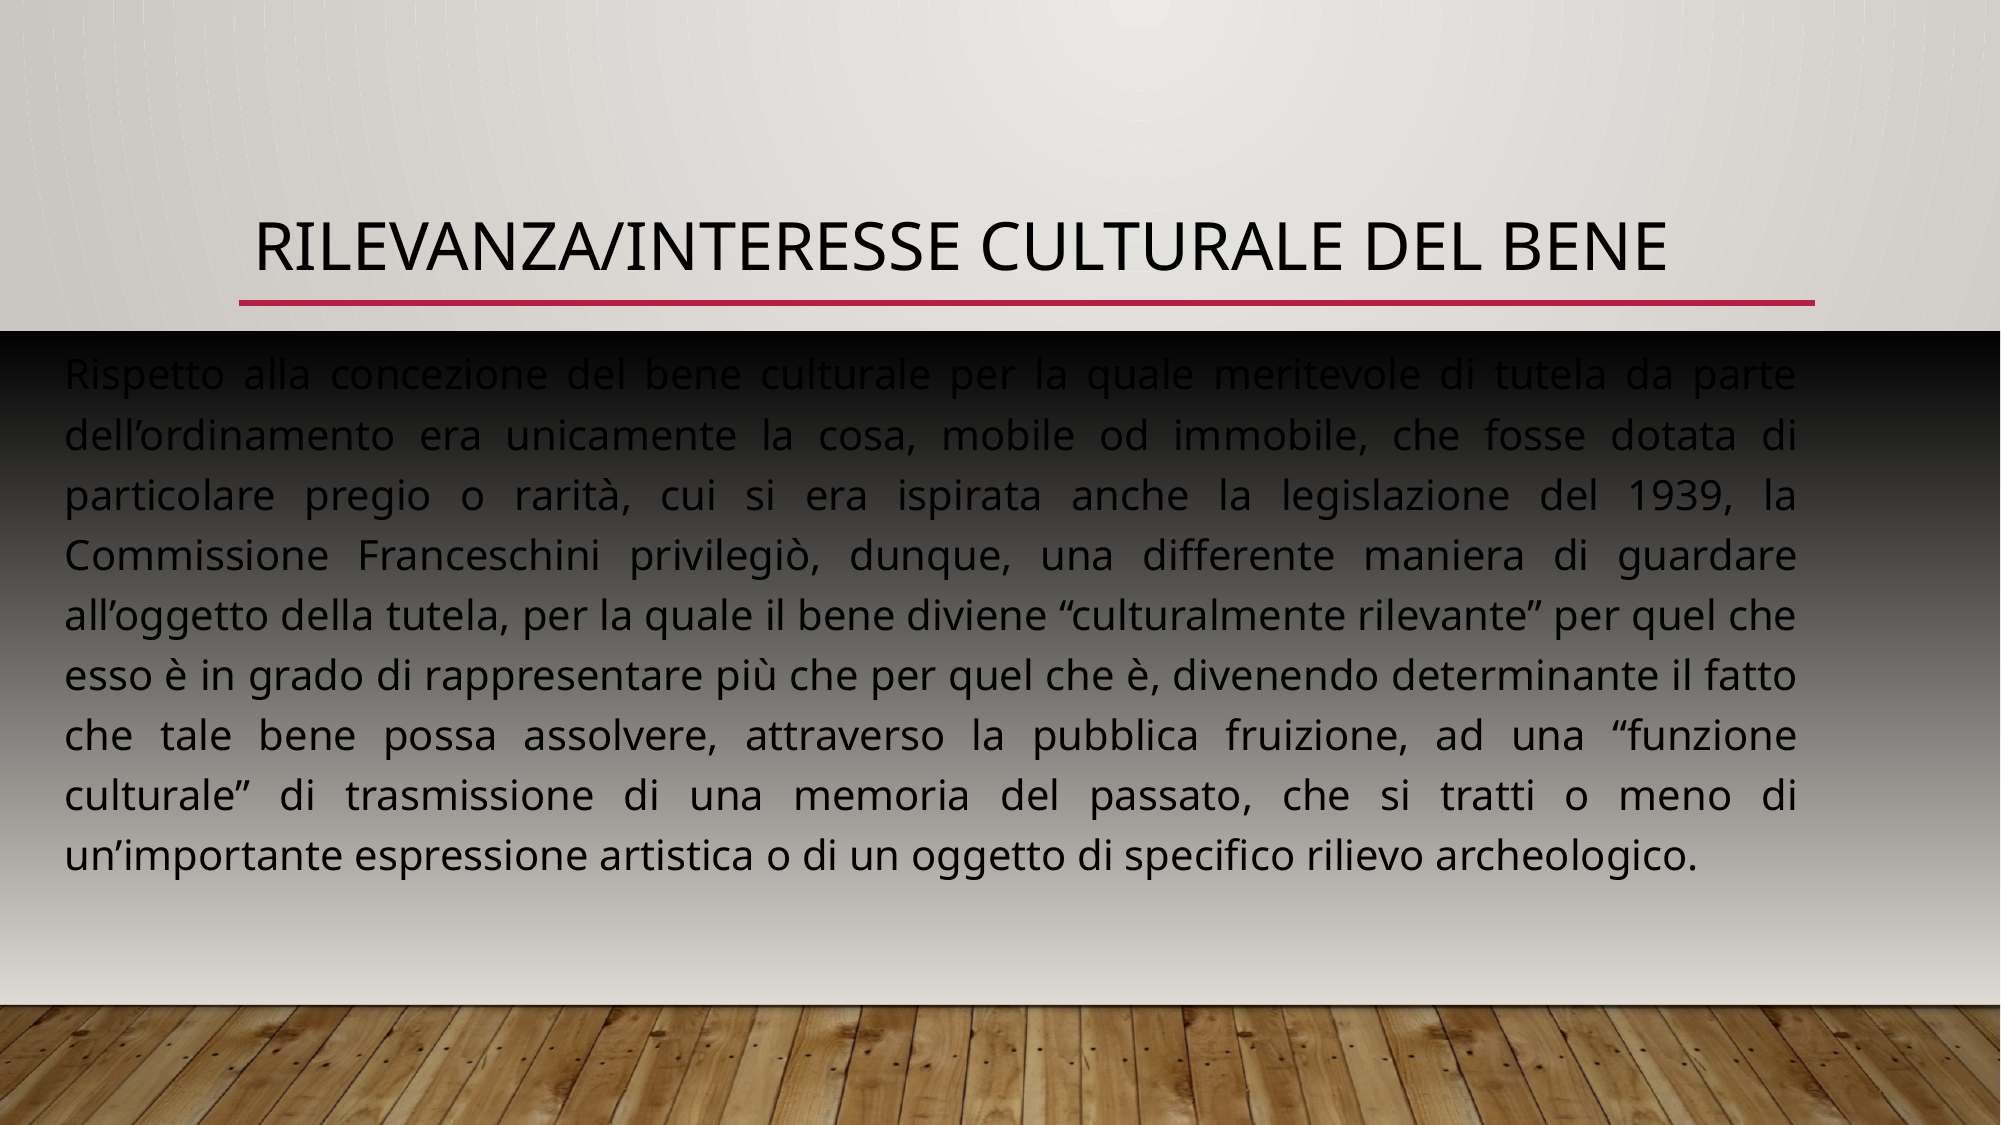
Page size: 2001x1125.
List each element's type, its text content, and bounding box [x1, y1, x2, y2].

list Rispetto alla concezione del bene culturale per la quale meritevole di tutela da parte dell’ordinamento era unicamente la cosa, mobile od immobile, che fosse dotata di particolare pregio o rarità, cui si era ispirata anche la legislazione del 1939, la Commissione Franceschini privilegiò, dunque, una differente maniera di guardare all’oggetto della tutela, per la quale il bene diviene “culturalmente rilevante” per quel che esso è in grado di rappresentare più che per quel che è, divenendo determinante il fatto che tale bene possa assolvere, attraverso la pubblica fruizione, ad una “funzione culturale” di trasmissione di una memoria del passato, che si tratti o meno di un’importante espressione artistica o di un oggetto di specifico rilievo archeologico. [49, 330, 1814, 897]
title Rilevanza/interesse culturale del bene [238, 205, 1814, 305]
